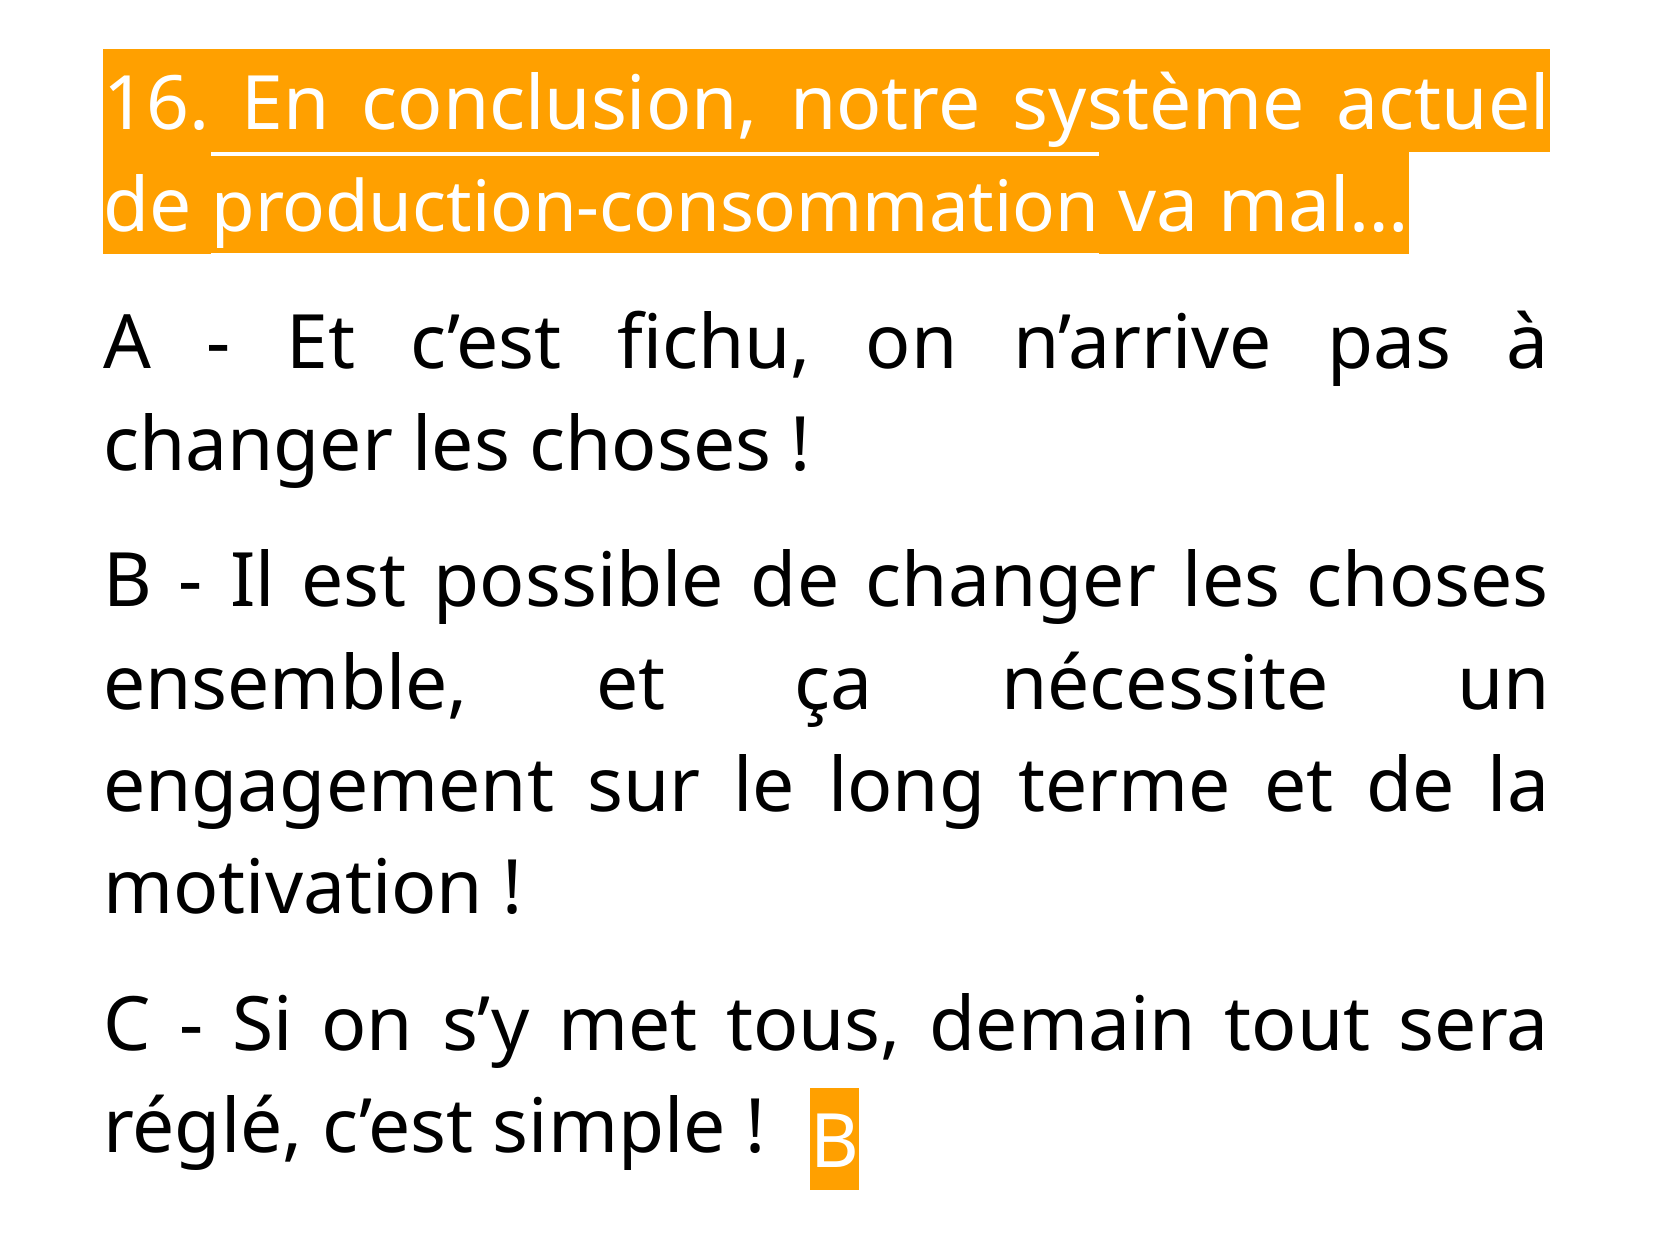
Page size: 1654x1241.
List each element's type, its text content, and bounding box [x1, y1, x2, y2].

text_box B [795, 1080, 880, 1202]
text_box 16. En conclusion, notre système actuel de production-consommation va mal… A - Et c’est fichu, on n’arrive pas à changer les choses ! B - Il est possible de changer les choses ensemble, et ça nécessite un engagement sur le long terme et de la motivation ! C - Si on s’y met tous, demain tout sera réglé, c’est simple ! [88, 0, 1565, 1236]
